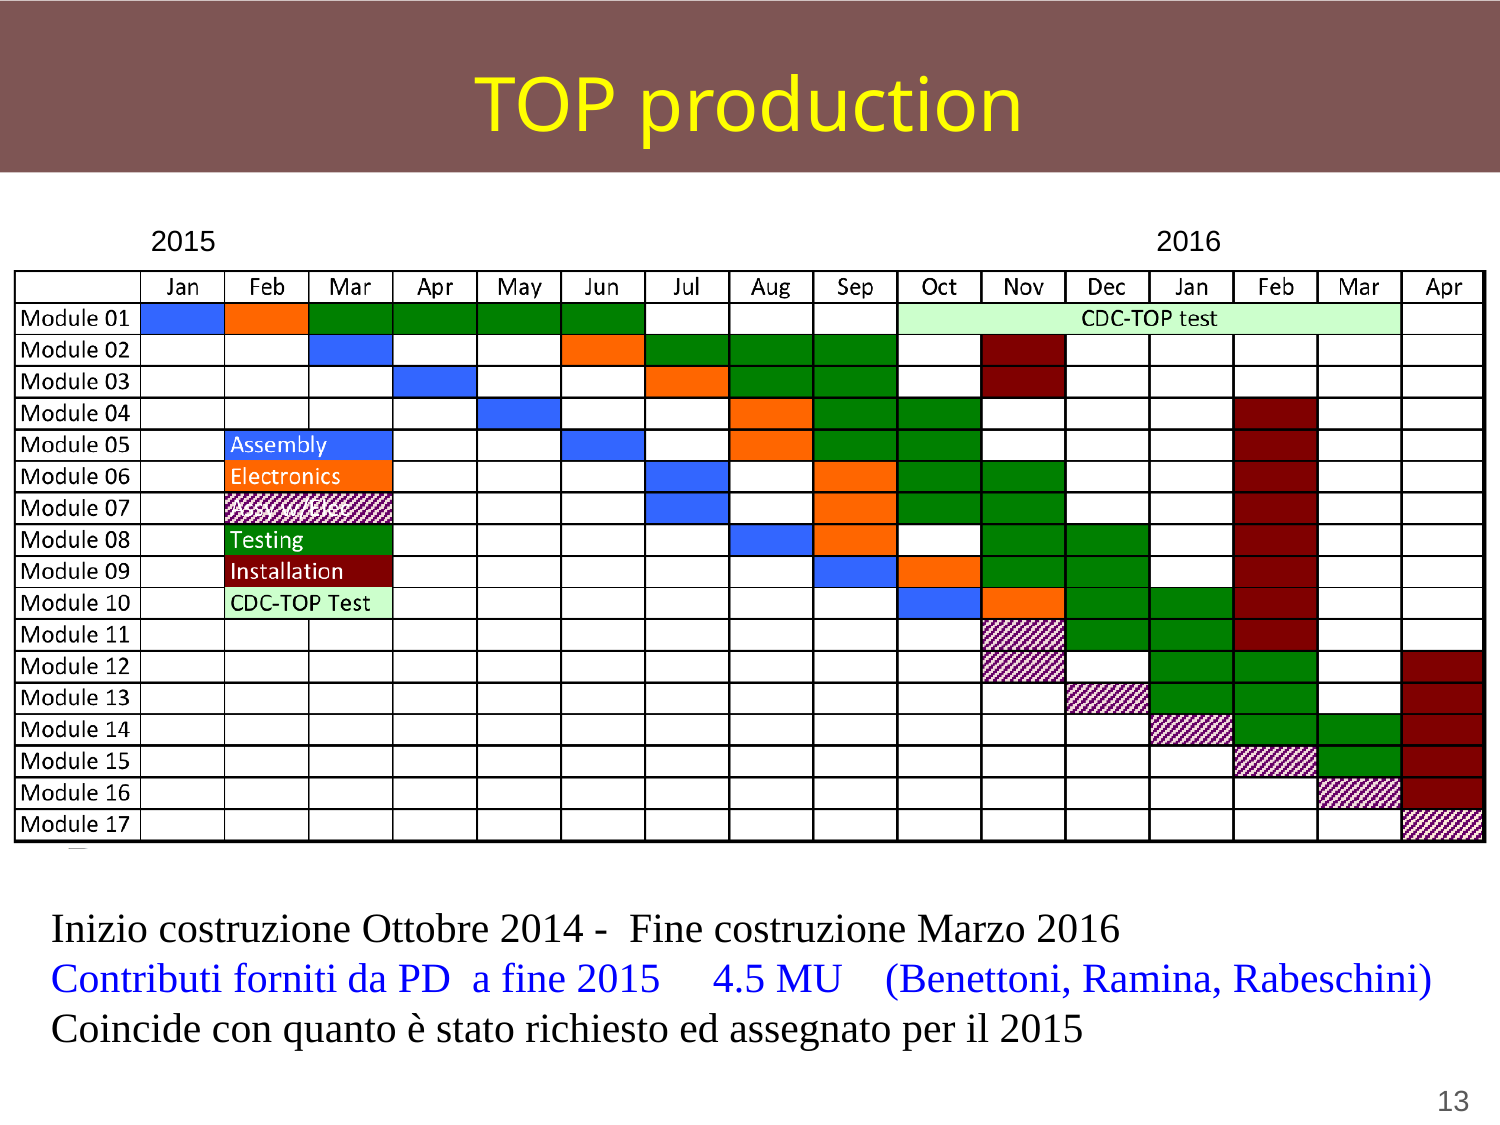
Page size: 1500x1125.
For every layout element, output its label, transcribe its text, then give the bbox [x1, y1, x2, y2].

title TOP production [75, 29, 1425, 173]
text_box 2016 [1141, 214, 1342, 266]
text_box Inizio costruzione Ottobre 2014 - Fine costruzione Marzo 2016 Contributi forniti da PD a fine 2015 4.5 MU (Benettoni, Ramina, Rabeschini) Coincide con quanto è stato richiesto ed assegnato per il 2015 [36, 892, 1467, 1060]
text_box 2015 [136, 214, 337, 266]
picture [0, 267, 1500, 849]
slide_number <number> [1422, 1074, 1500, 1125]
